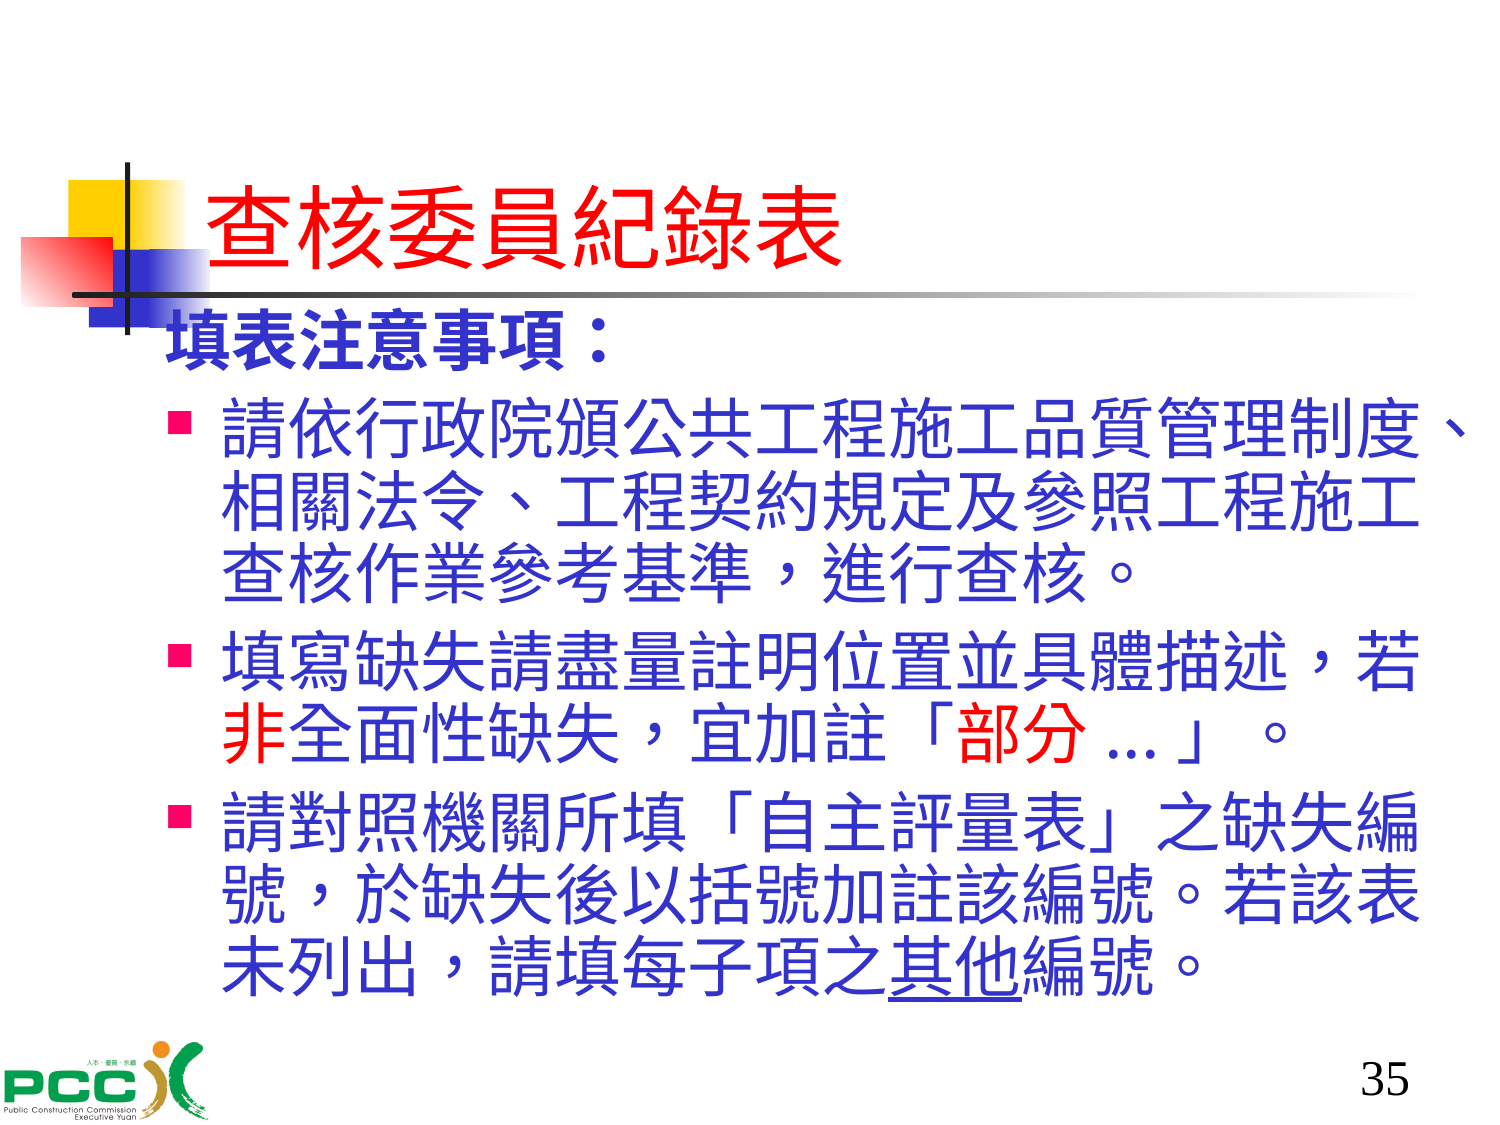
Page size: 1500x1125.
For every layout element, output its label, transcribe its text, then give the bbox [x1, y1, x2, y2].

list 填表注意事項： 請依行政院頒公共工程施工品質管理制度、相關法令、工程契約規定及參照工程施工查核作業參考基準，進行查核。 填寫缺失請盡量註明位置並具體描述，若非全面性缺失，宜加註「部分...」。 請對照機關所填「自主評量表」之缺失編號，於缺失後以括號加註該編號。若該表未列出，請填每子項之其他編號。 [149, 299, 1469, 1075]
title 查核委員紀錄表 [188, 101, 1500, 289]
picture [0, 1037, 226, 1125]
